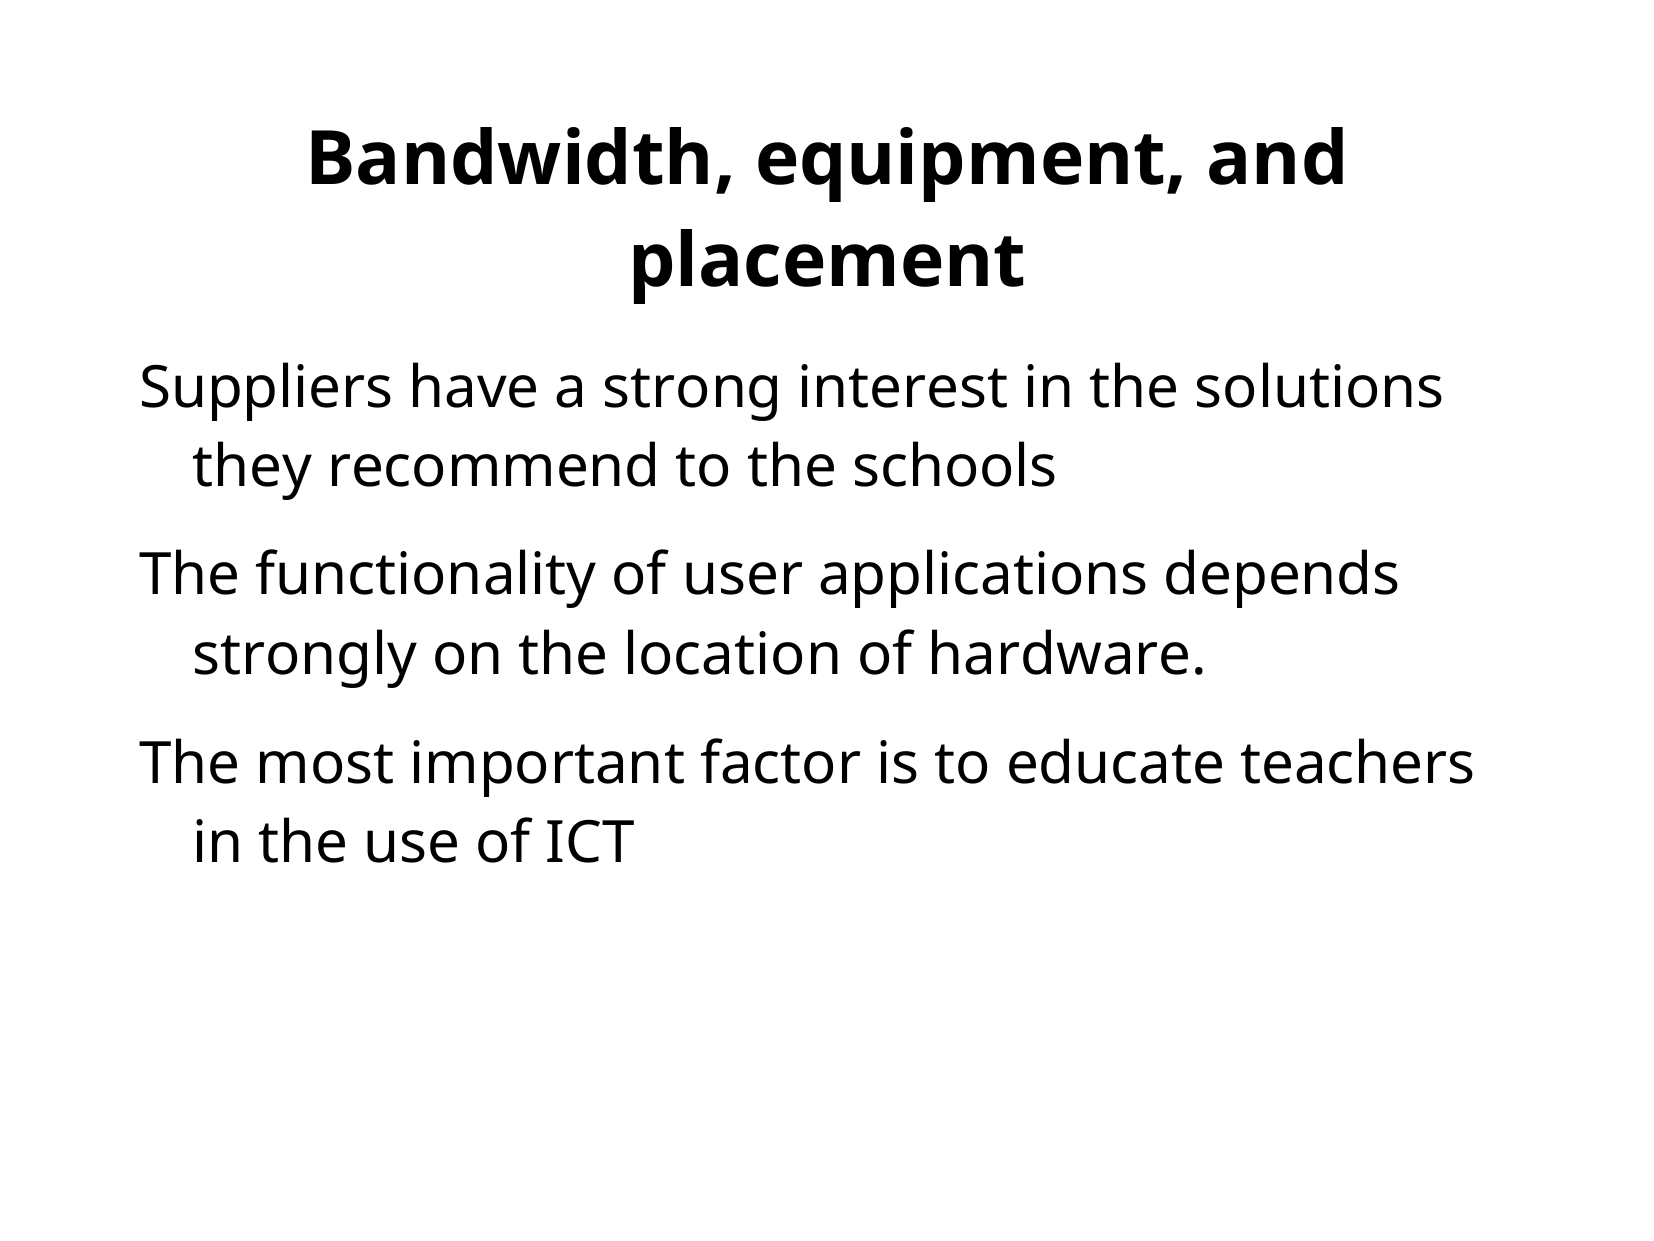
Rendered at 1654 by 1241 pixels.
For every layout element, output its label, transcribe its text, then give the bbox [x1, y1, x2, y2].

title Bandwidth, equipment, and placement [121, 100, 1534, 313]
list Suppliers have a strong interest in the solutions they recommend to the schools The functionality of user applications depends strongly on the location of hardware. The most important factor is to educate teachers in the use of ICT [121, 344, 1534, 1127]
